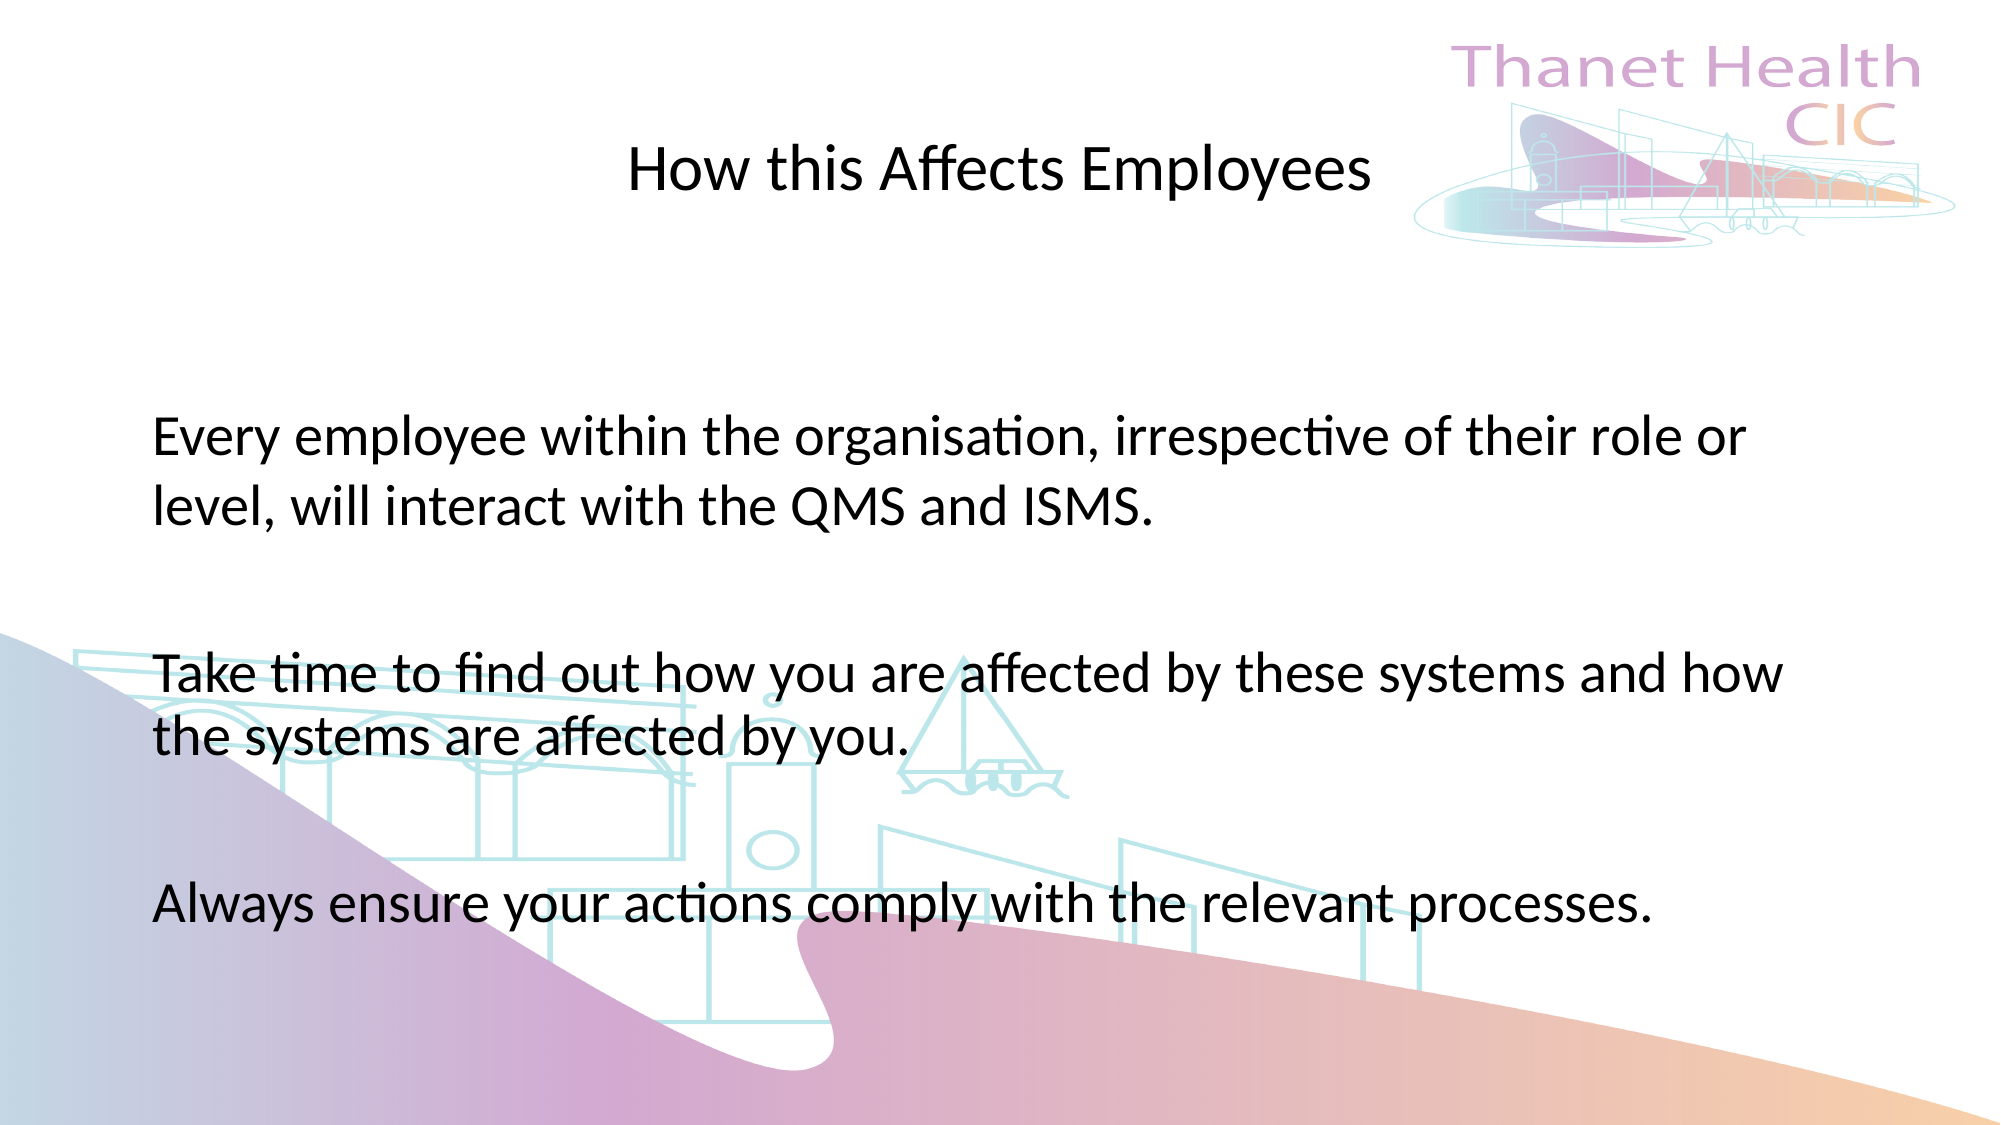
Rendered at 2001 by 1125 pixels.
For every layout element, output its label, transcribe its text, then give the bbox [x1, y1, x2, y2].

list Every employee within the organisation, irrespective of their role or level, will interact with the QMS and ISMS. Take time to find out how you are affected by these systems and how the systems are affected by you. Always ensure your actions comply with the relevant processes. [137, 299, 1863, 1014]
title How this Affects Employees [137, 59, 1863, 278]
